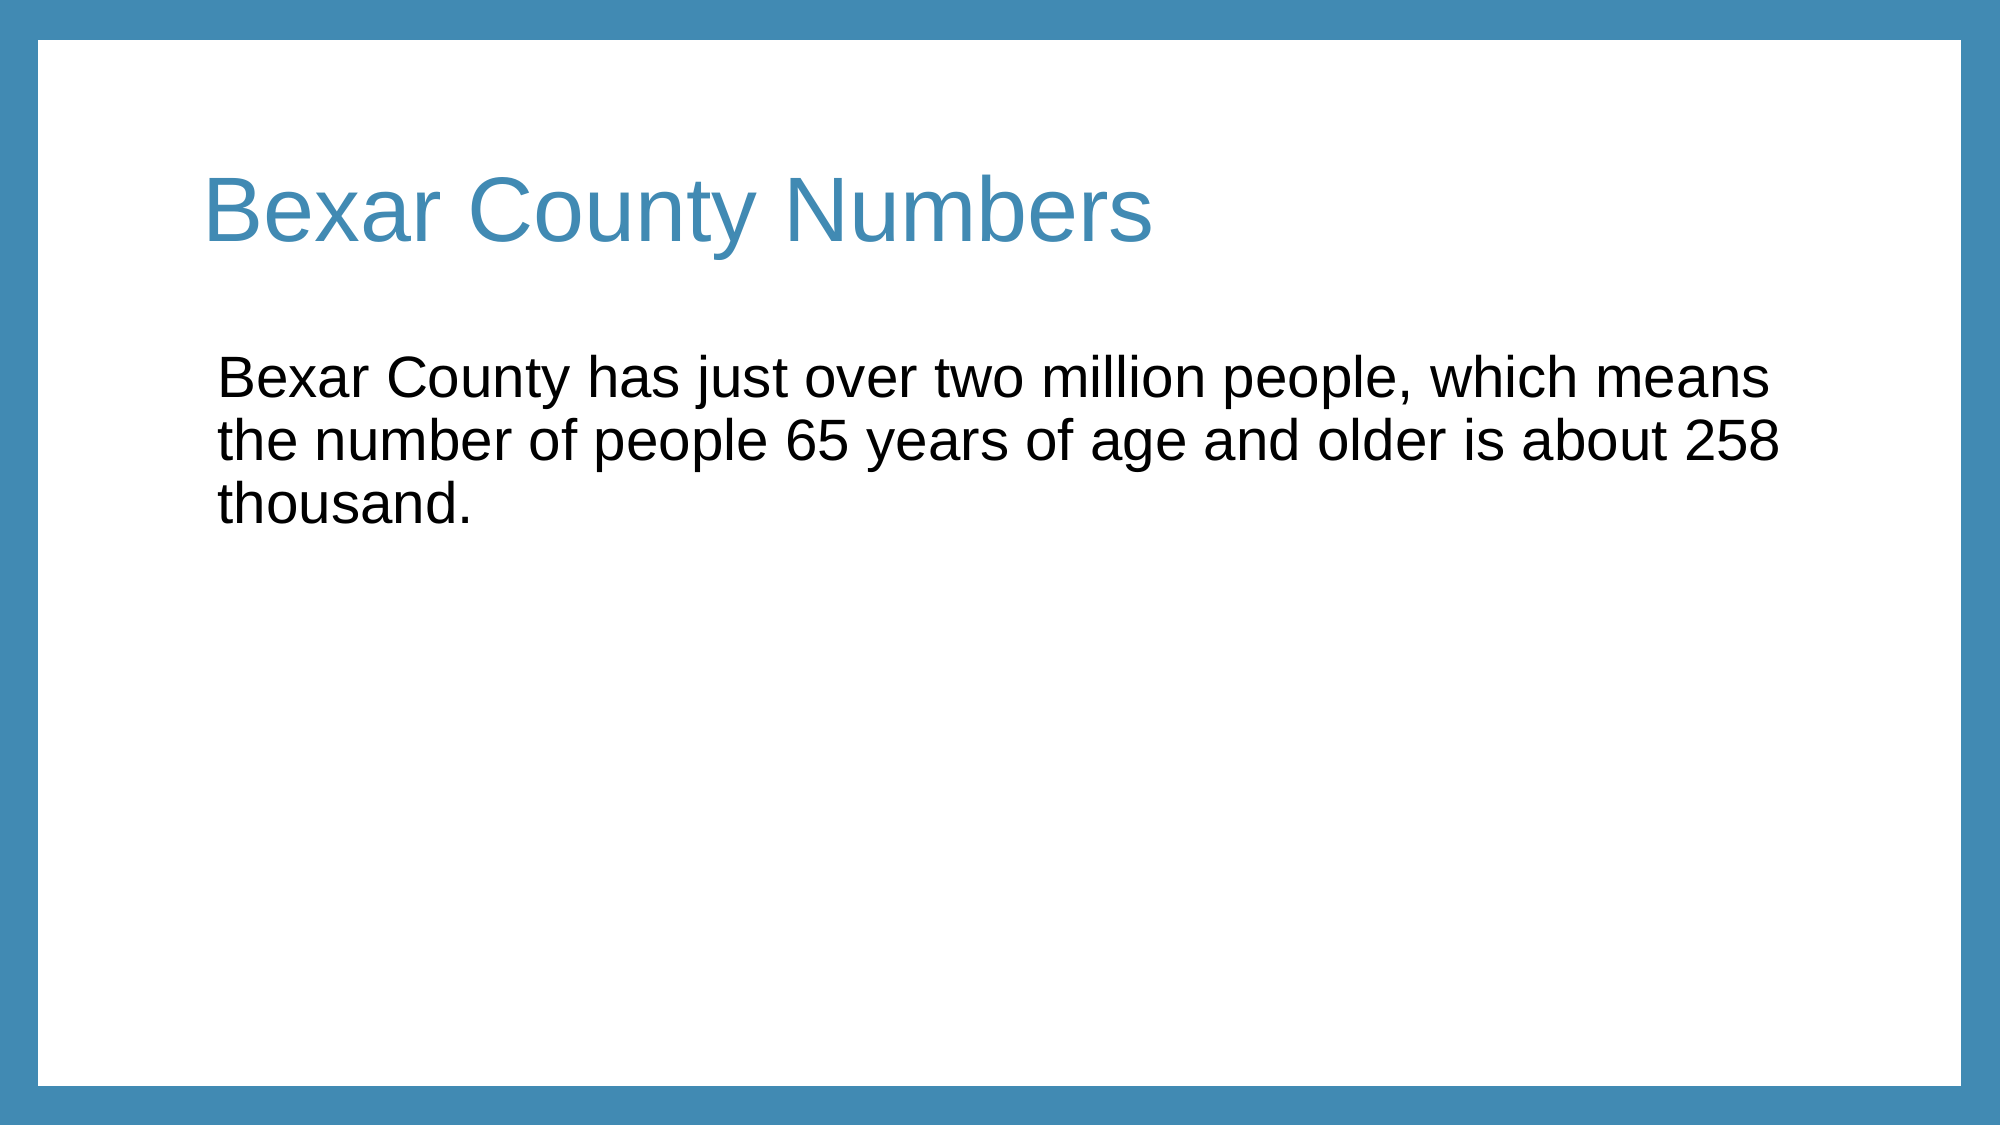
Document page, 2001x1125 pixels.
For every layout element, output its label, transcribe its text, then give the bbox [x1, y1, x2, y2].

list Bexar County has just over two million people, which means the number of people 65 years of age and older is about 258 thousand. [187, 339, 1808, 1003]
title Bexar County Numbers [187, 99, 1808, 323]
